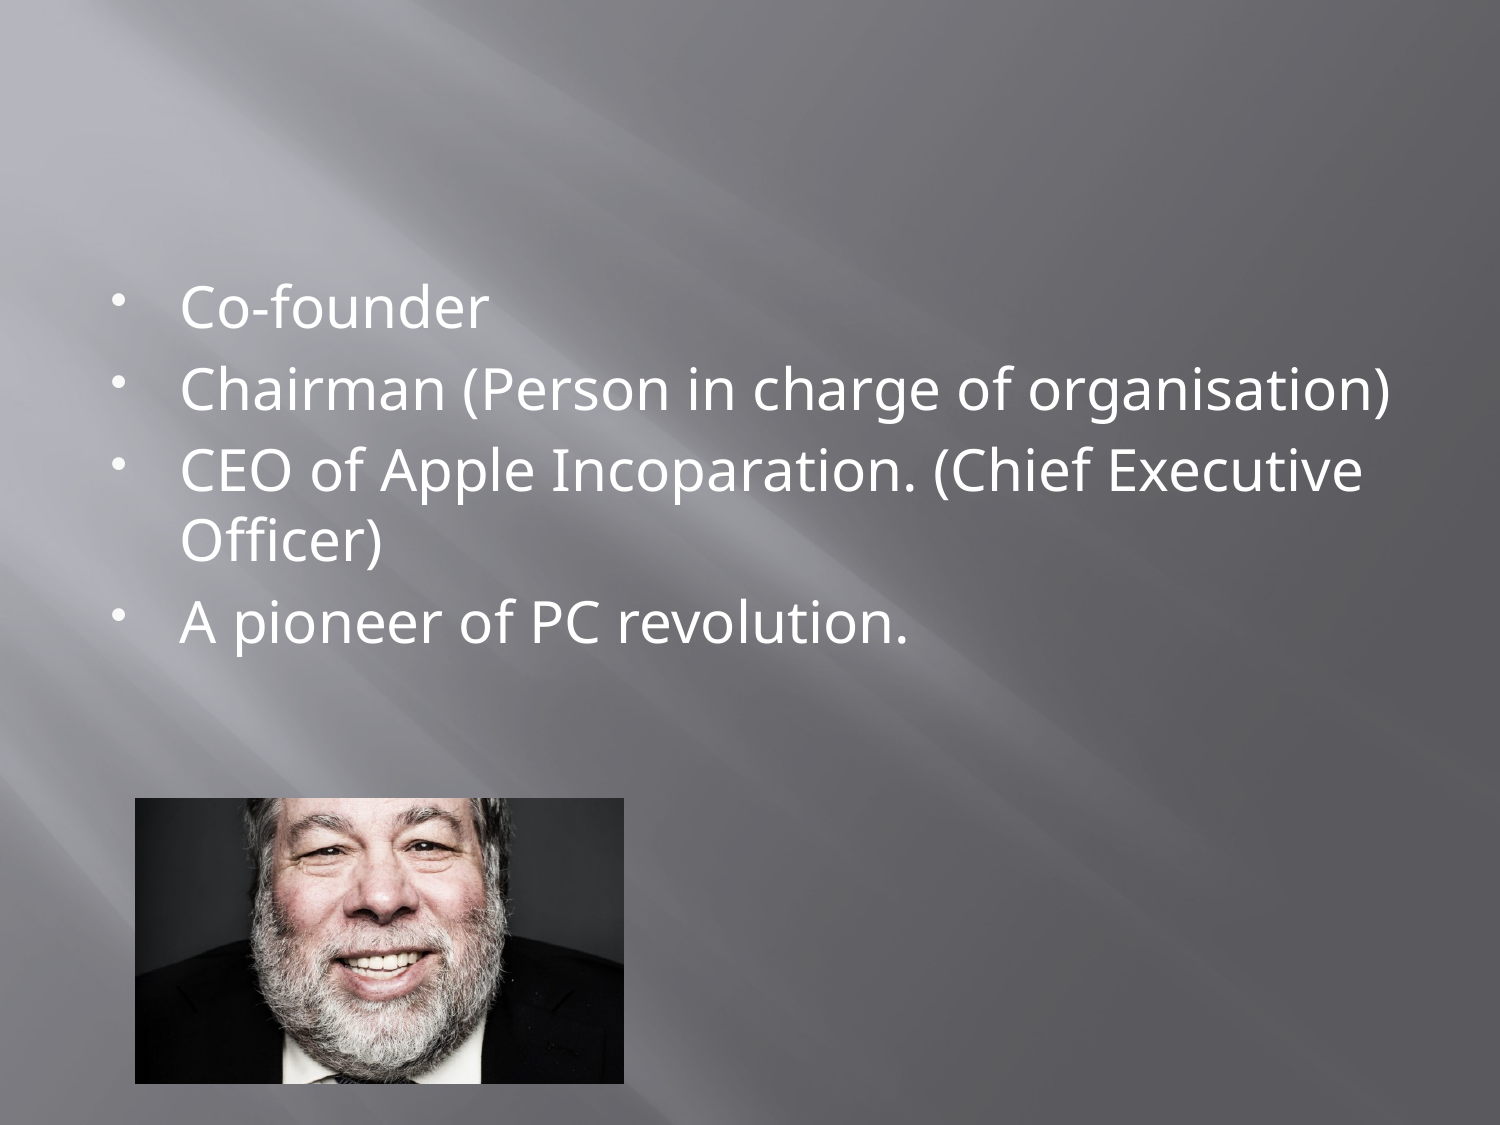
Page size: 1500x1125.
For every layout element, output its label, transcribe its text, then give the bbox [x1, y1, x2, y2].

picture [0, 0, 1500, 1125]
list Co-founder Chairman (Person in charge of organisation) CEO of Apple Incoparation. (Chief Executive Officer) A pioneer of PC revolution. [75, 262, 1425, 1035]
